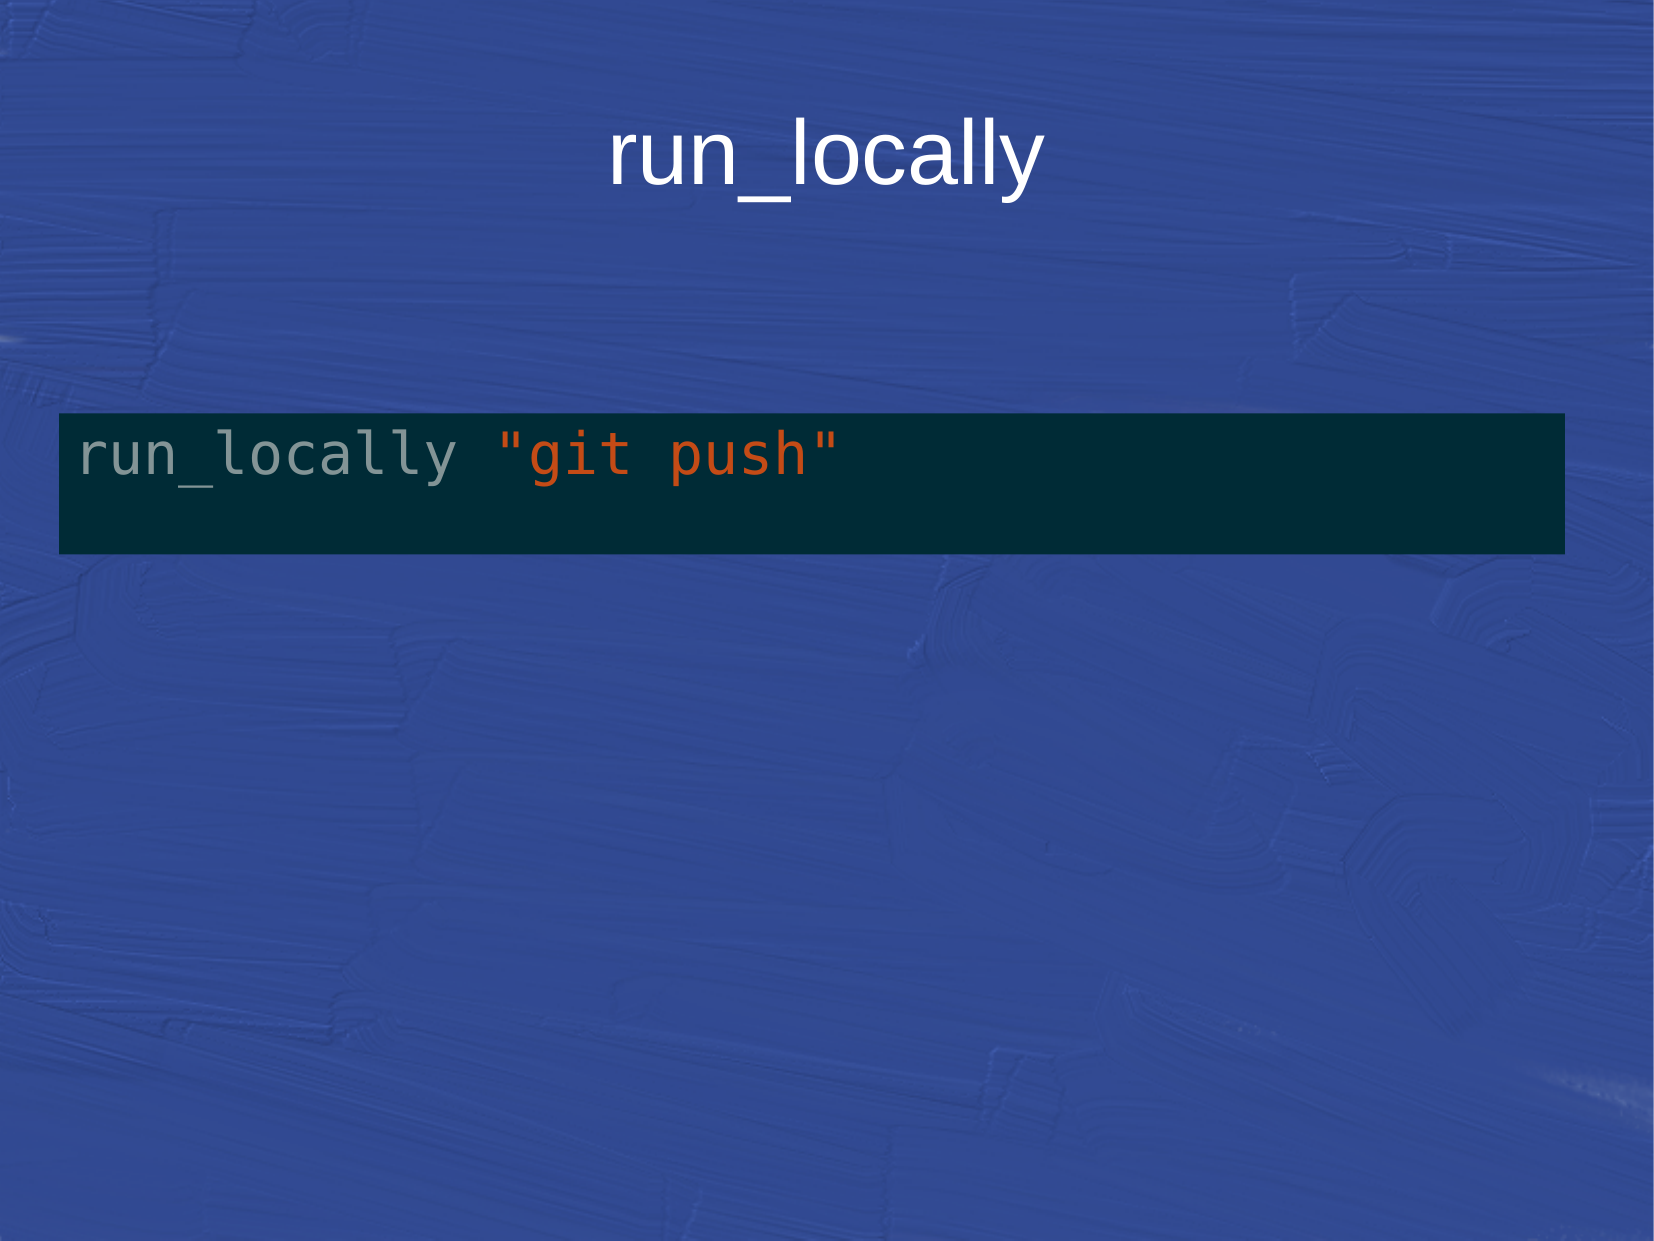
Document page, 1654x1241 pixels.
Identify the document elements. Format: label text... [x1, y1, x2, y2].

title run_locally [82, 56, 1571, 250]
text_box run_locally "git push" [59, 413, 1565, 555]
picture [0, 0, 1654, 1241]
